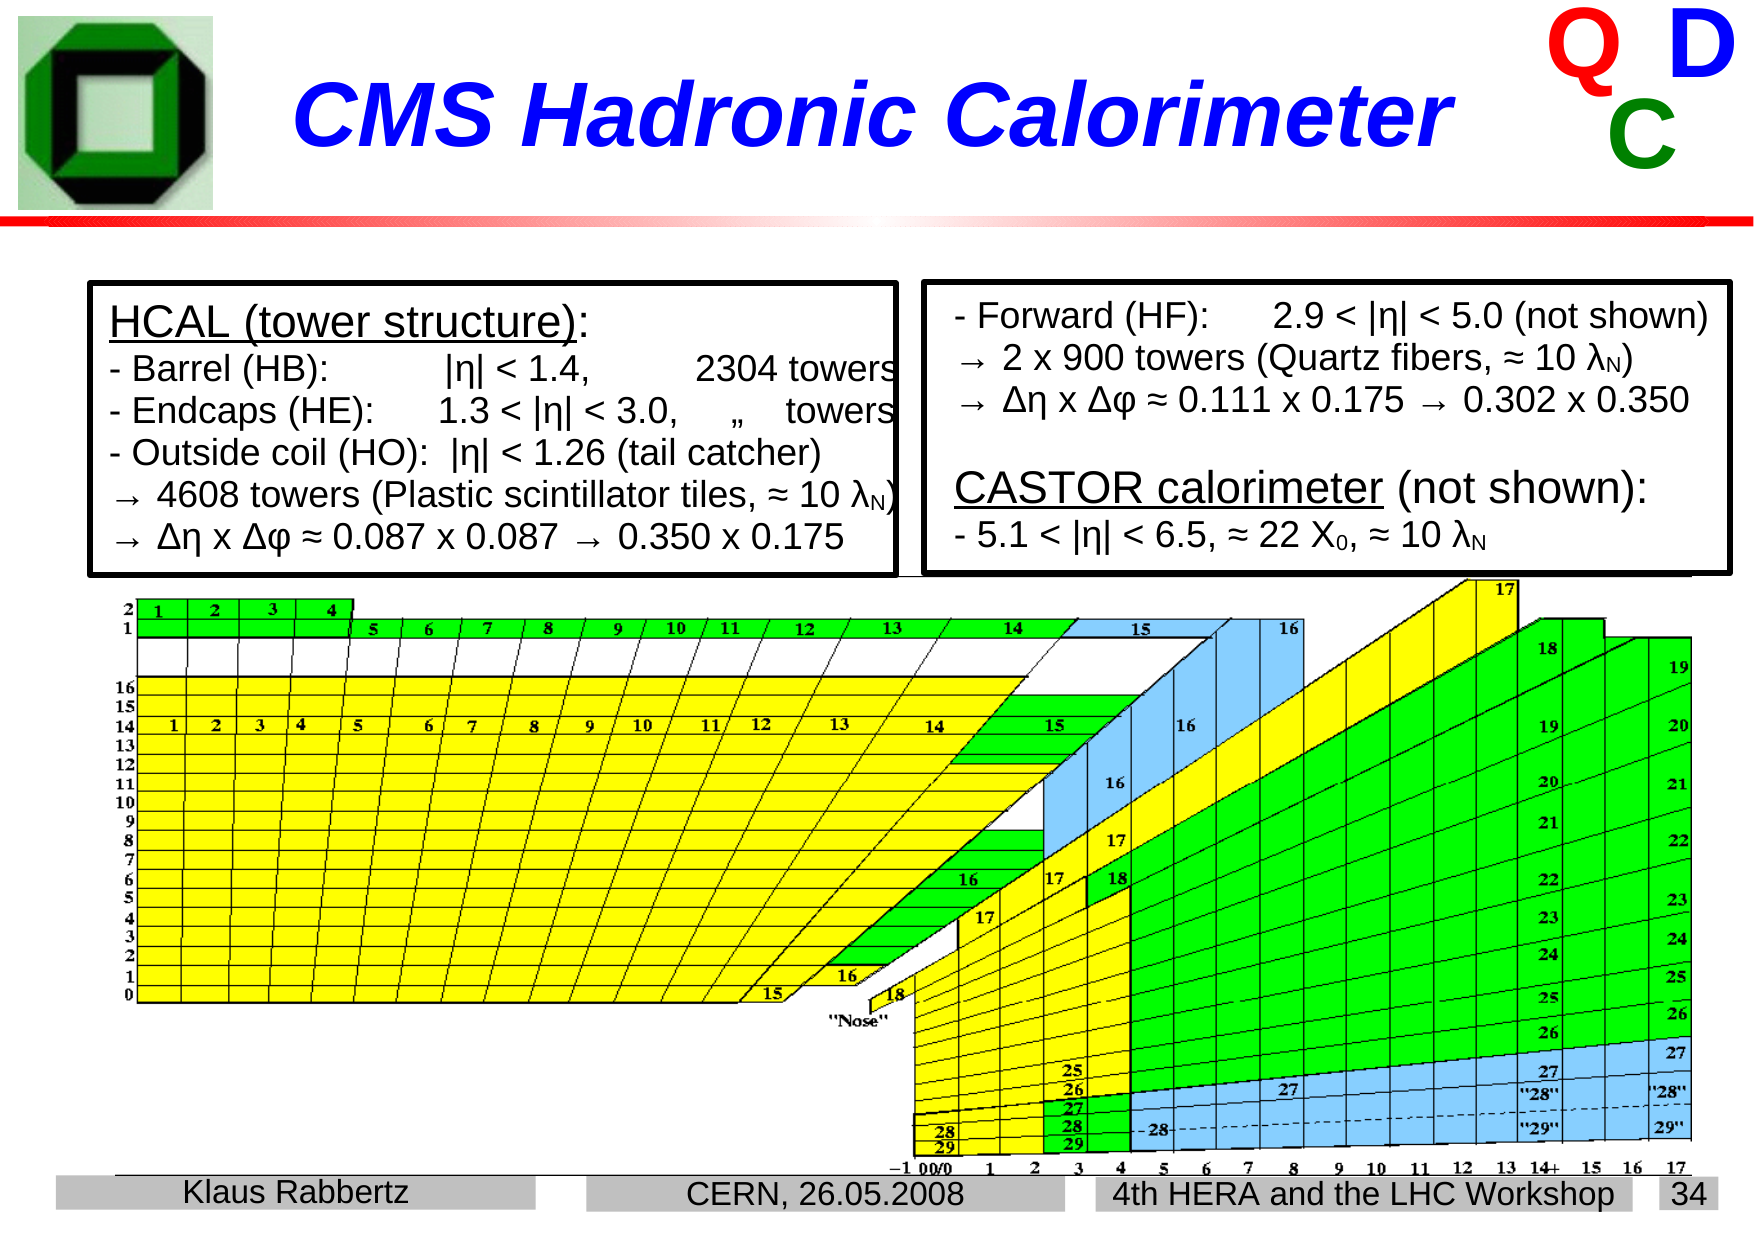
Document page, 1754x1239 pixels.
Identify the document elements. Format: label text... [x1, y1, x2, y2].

title CMS Hadronic Calorimeter [220, 16, 1525, 213]
picture [18, 16, 213, 210]
picture [115, 576, 1692, 1176]
text_box - Forward (HF): 2.9 < |η| < 5.0 (not shown) → 2 x 900 towers (Quartz fibers, ≈ 10 λN) → Δη x Δφ ≈ 0.111 x 0.175 → 0.302 x 0.350 CASTOR calorimeter (not shown): - 5.1 < |η| < 6.5, ≈ 22 X0, ≈ 10 λN [942, 282, 1722, 618]
text_box HCAL (tower structure): - Barrel (HB): |η| < 1.4, 2304 towers - Endcaps (HE): 1.3 < |η| < 3.0, „ towers - Outside coil (HO): |η| < 1.26 (tail catcher) → 4608 towers (Plastic scintillator tiles, ≈ 10 λN) → Δη x Δφ ≈ 0.087 x 0.087 → 0.350 x 0.175 [96, 284, 914, 620]
